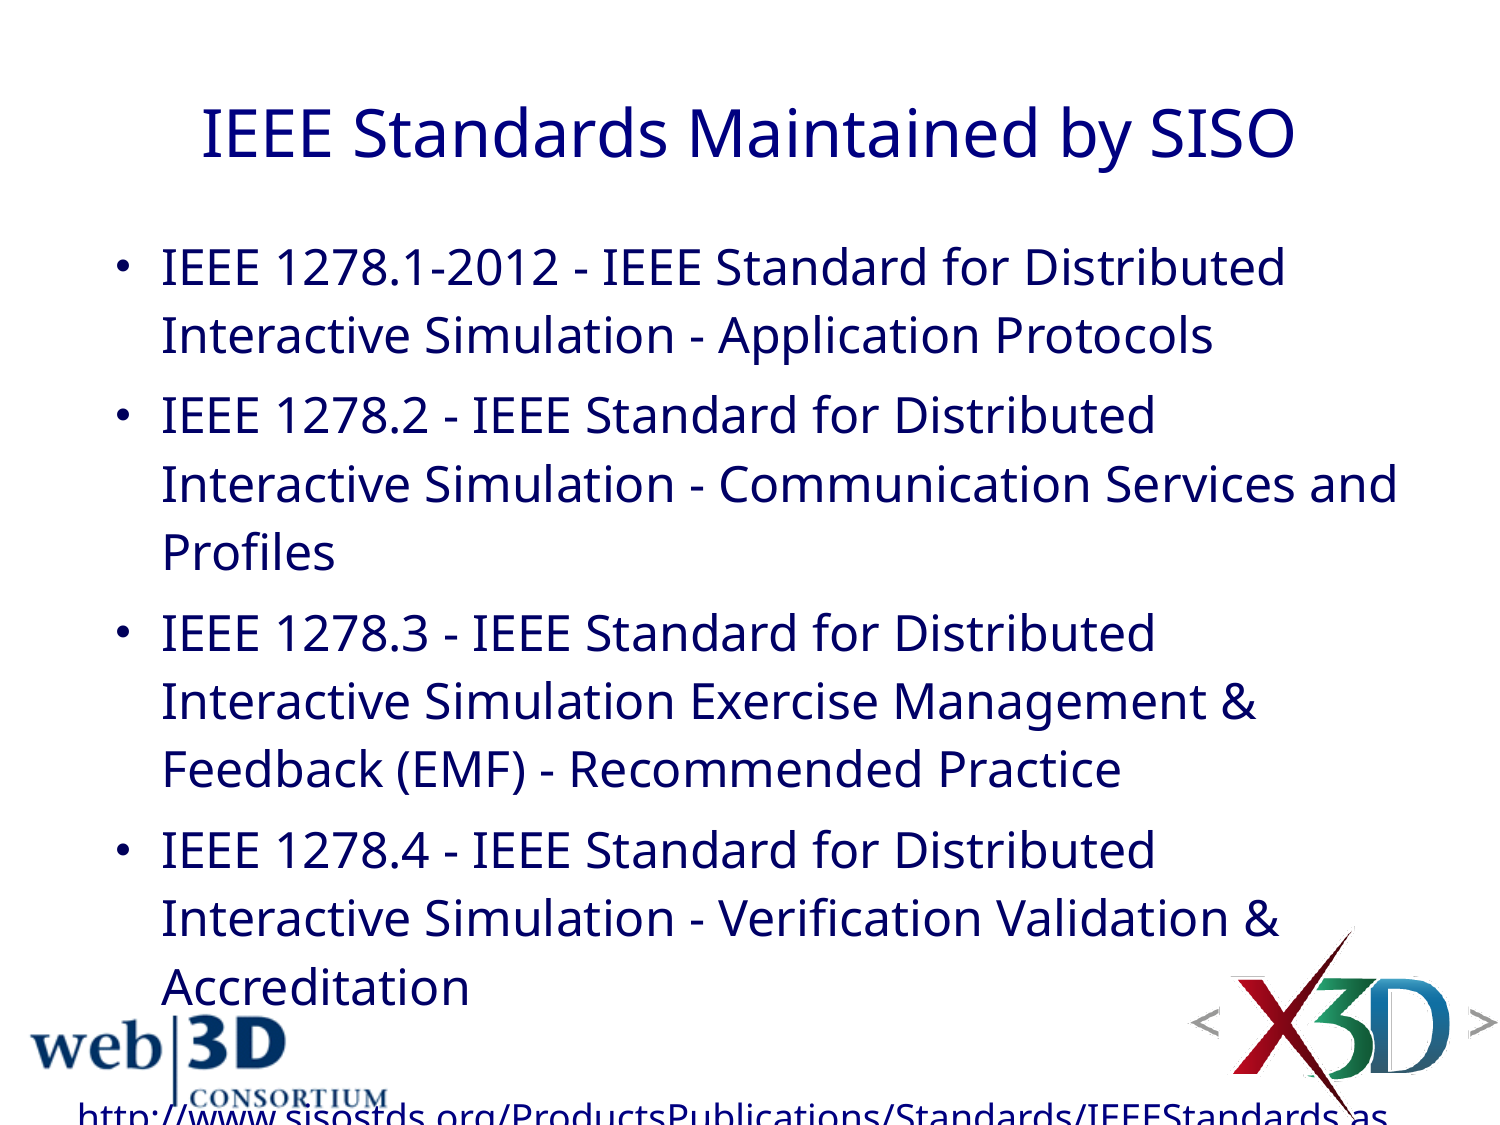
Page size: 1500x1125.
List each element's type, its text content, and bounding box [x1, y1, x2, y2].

list IEEE 1278.1-2012 - IEEE Standard for Distributed Interactive Simulation - Application Protocols IEEE 1278.2 - IEEE Standard for Distributed Interactive Simulation - Communication Services and Profiles IEEE 1278.3 - IEEE Standard for Distributed Interactive Simulation Exercise Management & Feedback (EMF) - Recommended Practice IEEE 1278.4 - IEEE Standard for Distributed Interactive Simulation - Verification Validation & Accreditation http://www.sisostds.org/ProductsPublications/Standards/IEEEStandards.aspx [39, 231, 1413, 1006]
picture [1200, 1121, 1210, 1125]
title IEEE Standards Maintained by SISO [112, 44, 1388, 218]
picture [12, 998, 413, 1118]
picture [1245, 1113, 1257, 1125]
picture [134, 1113, 144, 1118]
picture [83, 1113, 93, 1118]
picture [390, 1113, 400, 1118]
picture [1268, 1121, 1278, 1125]
picture [1303, 1113, 1315, 1125]
picture [1187, 926, 1500, 1125]
picture [1222, 1113, 1233, 1125]
picture [1354, 1121, 1364, 1125]
picture [336, 1113, 347, 1118]
